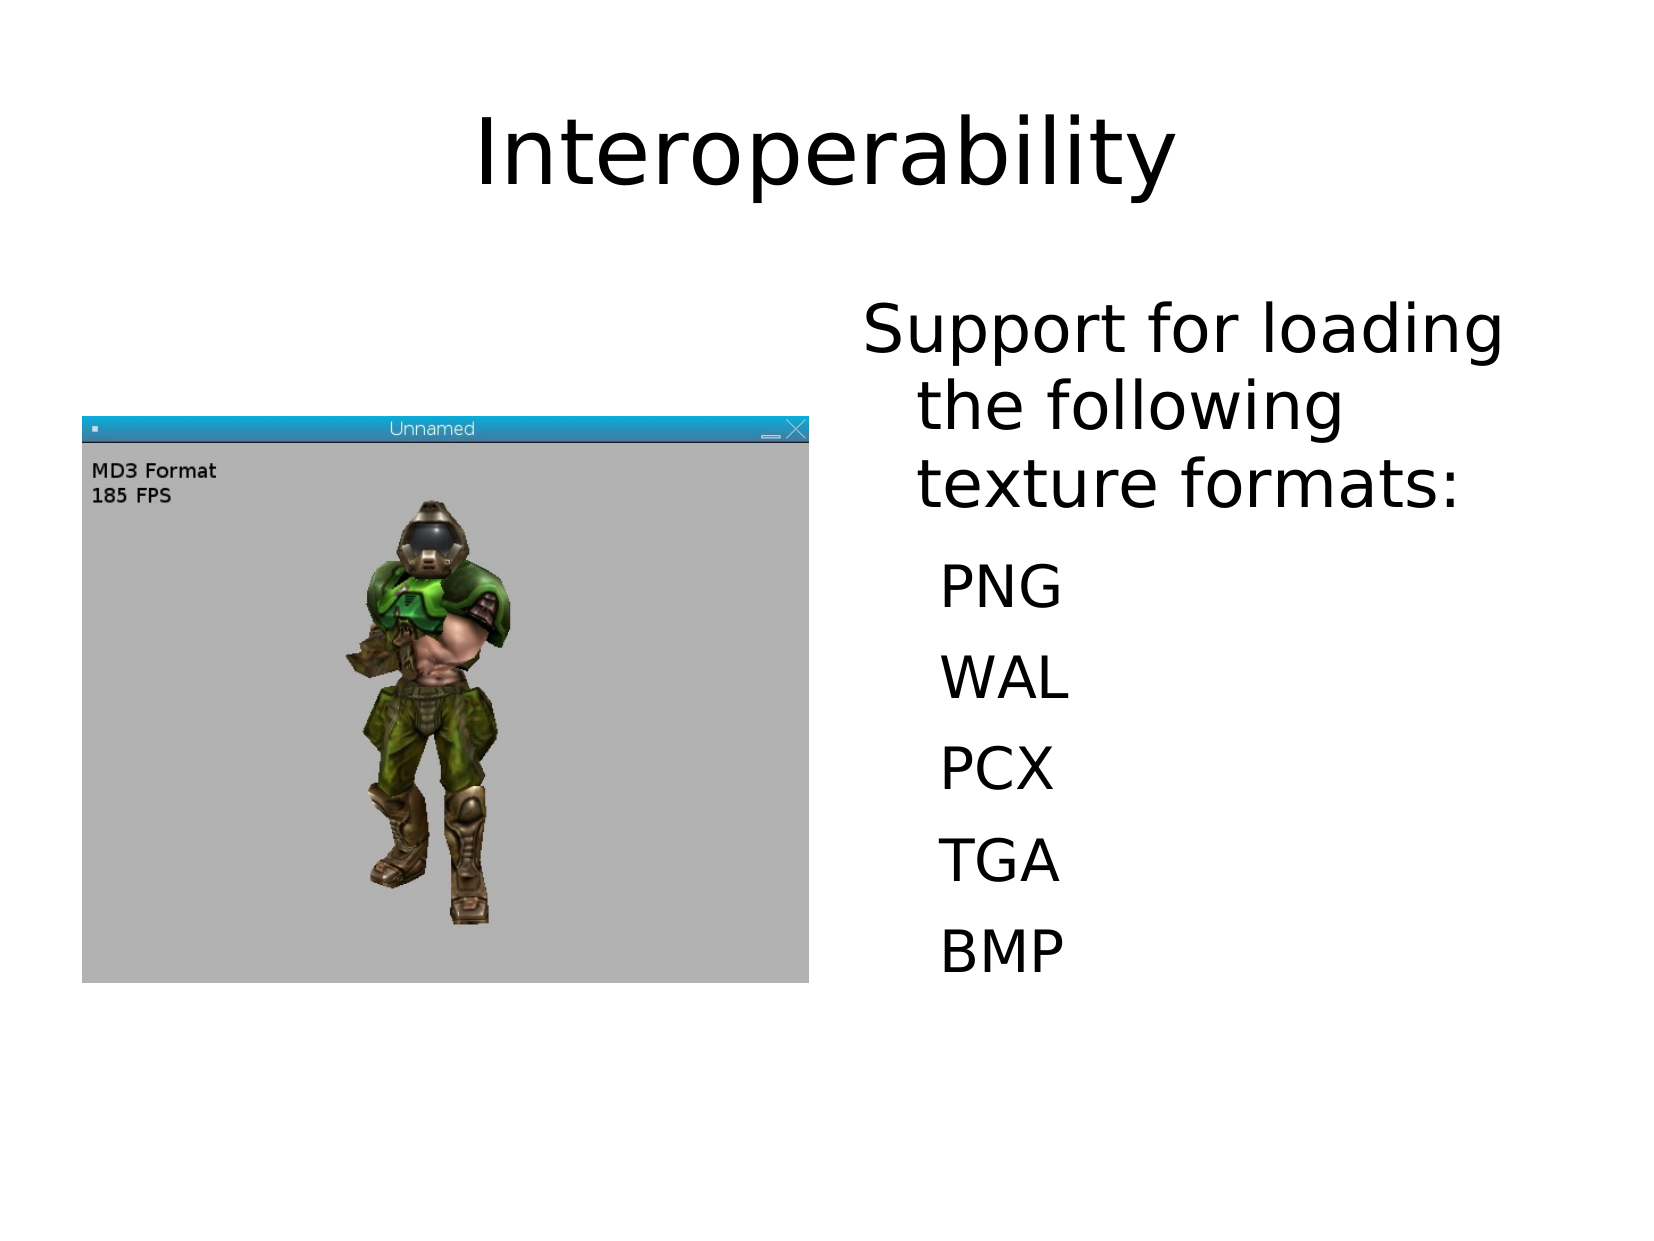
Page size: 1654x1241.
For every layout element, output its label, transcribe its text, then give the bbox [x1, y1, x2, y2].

title Interoperability [82, 49, 1571, 257]
picture [82, 419, 809, 983]
list Support for loading the following texture formats: PNG WAL PCX TGA BMP [845, 290, 1572, 1109]
